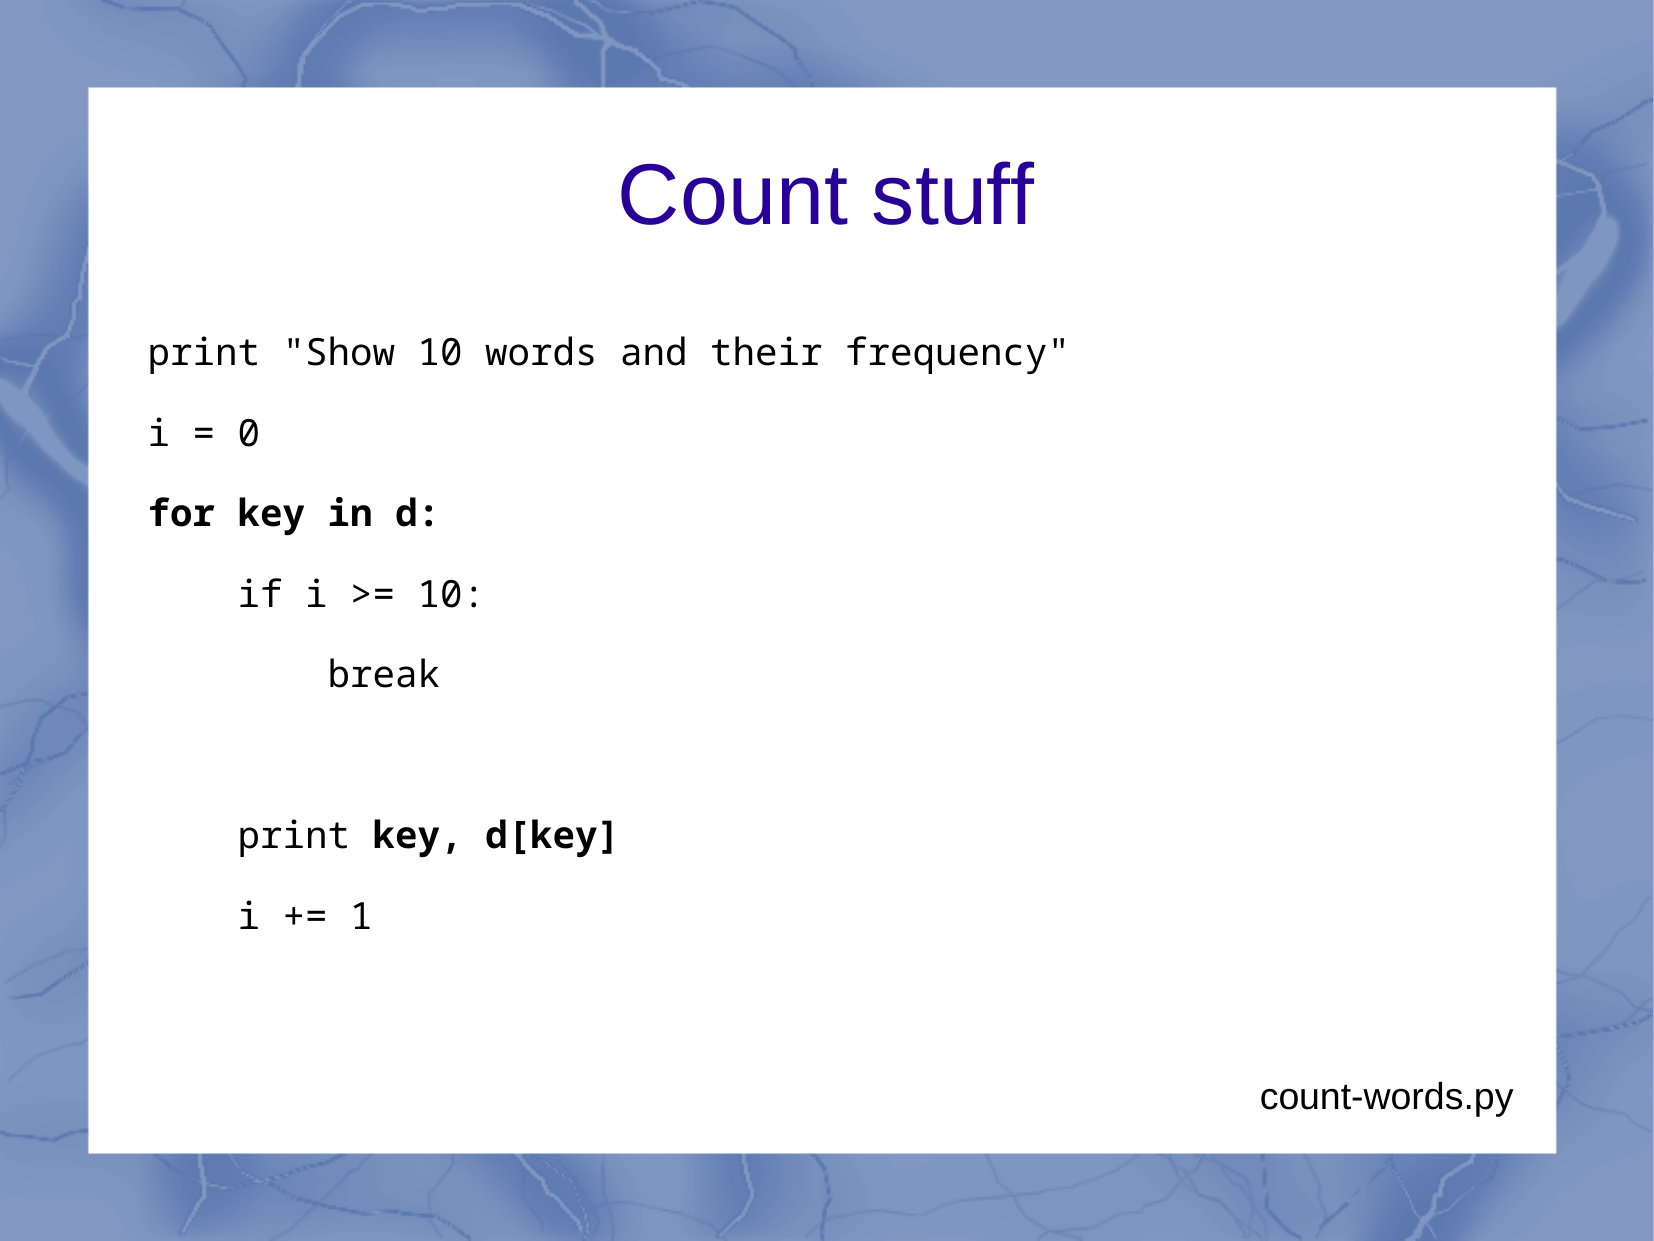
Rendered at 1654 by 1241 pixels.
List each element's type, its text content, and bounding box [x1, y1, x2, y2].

text_box count-words.py [1245, 1068, 1528, 1126]
title Count stuff [118, 90, 1536, 298]
picture [0, 0, 1654, 1241]
list print "Show 10 words and their frequency" i = 0 for key in d: if i >= 10: break print key, d[key] i += 1 [147, 325, 1506, 1045]
